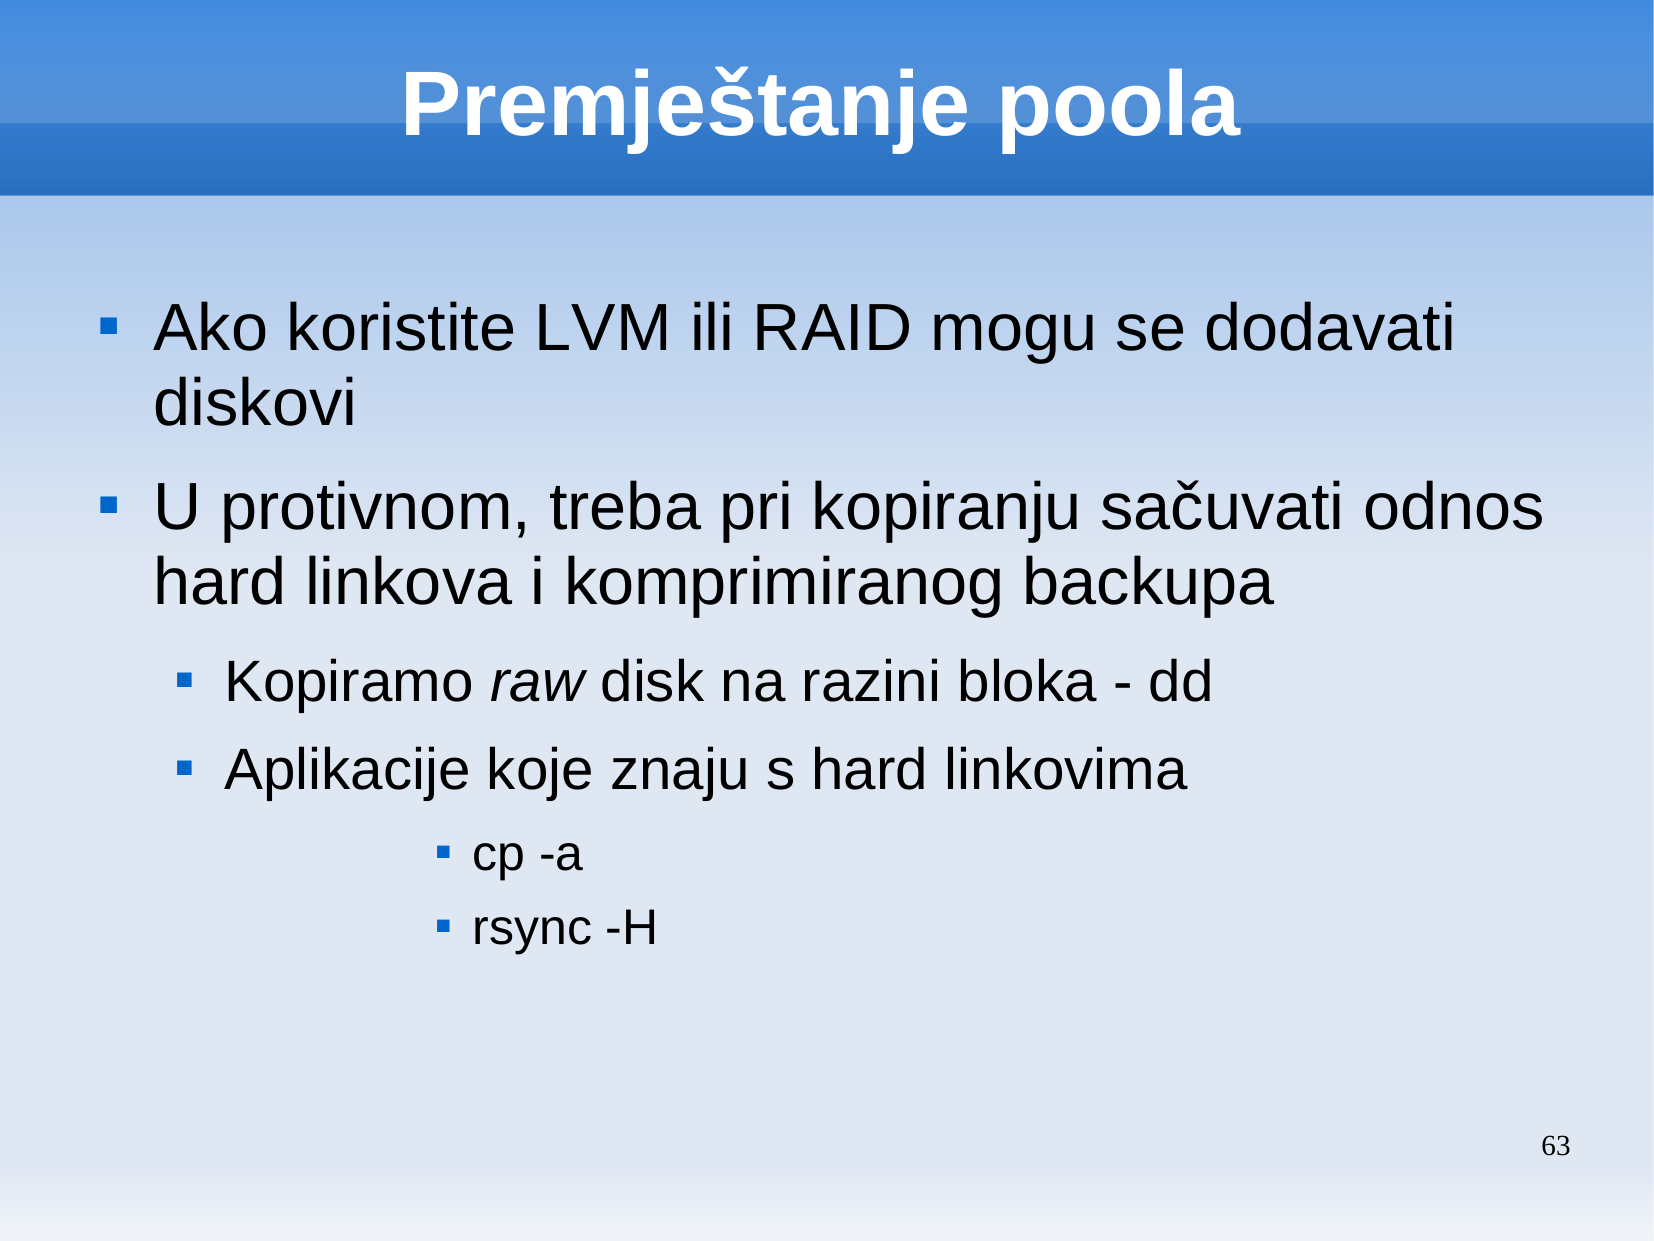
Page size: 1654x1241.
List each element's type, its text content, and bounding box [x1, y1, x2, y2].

picture [0, 0, 1654, 1241]
title Premještanje poola [76, 7, 1565, 200]
list Ako koristite LVM ili RAID mogu se dodavati diskovi U protivnom, treba pri kopiranju sačuvati odnos hard linkova i komprimiranog backupa Kopiramo raw disk na razini bloka - dd Aplikacije koje znaju s hard linkovima cp -a rsync -H [82, 290, 1571, 1094]
